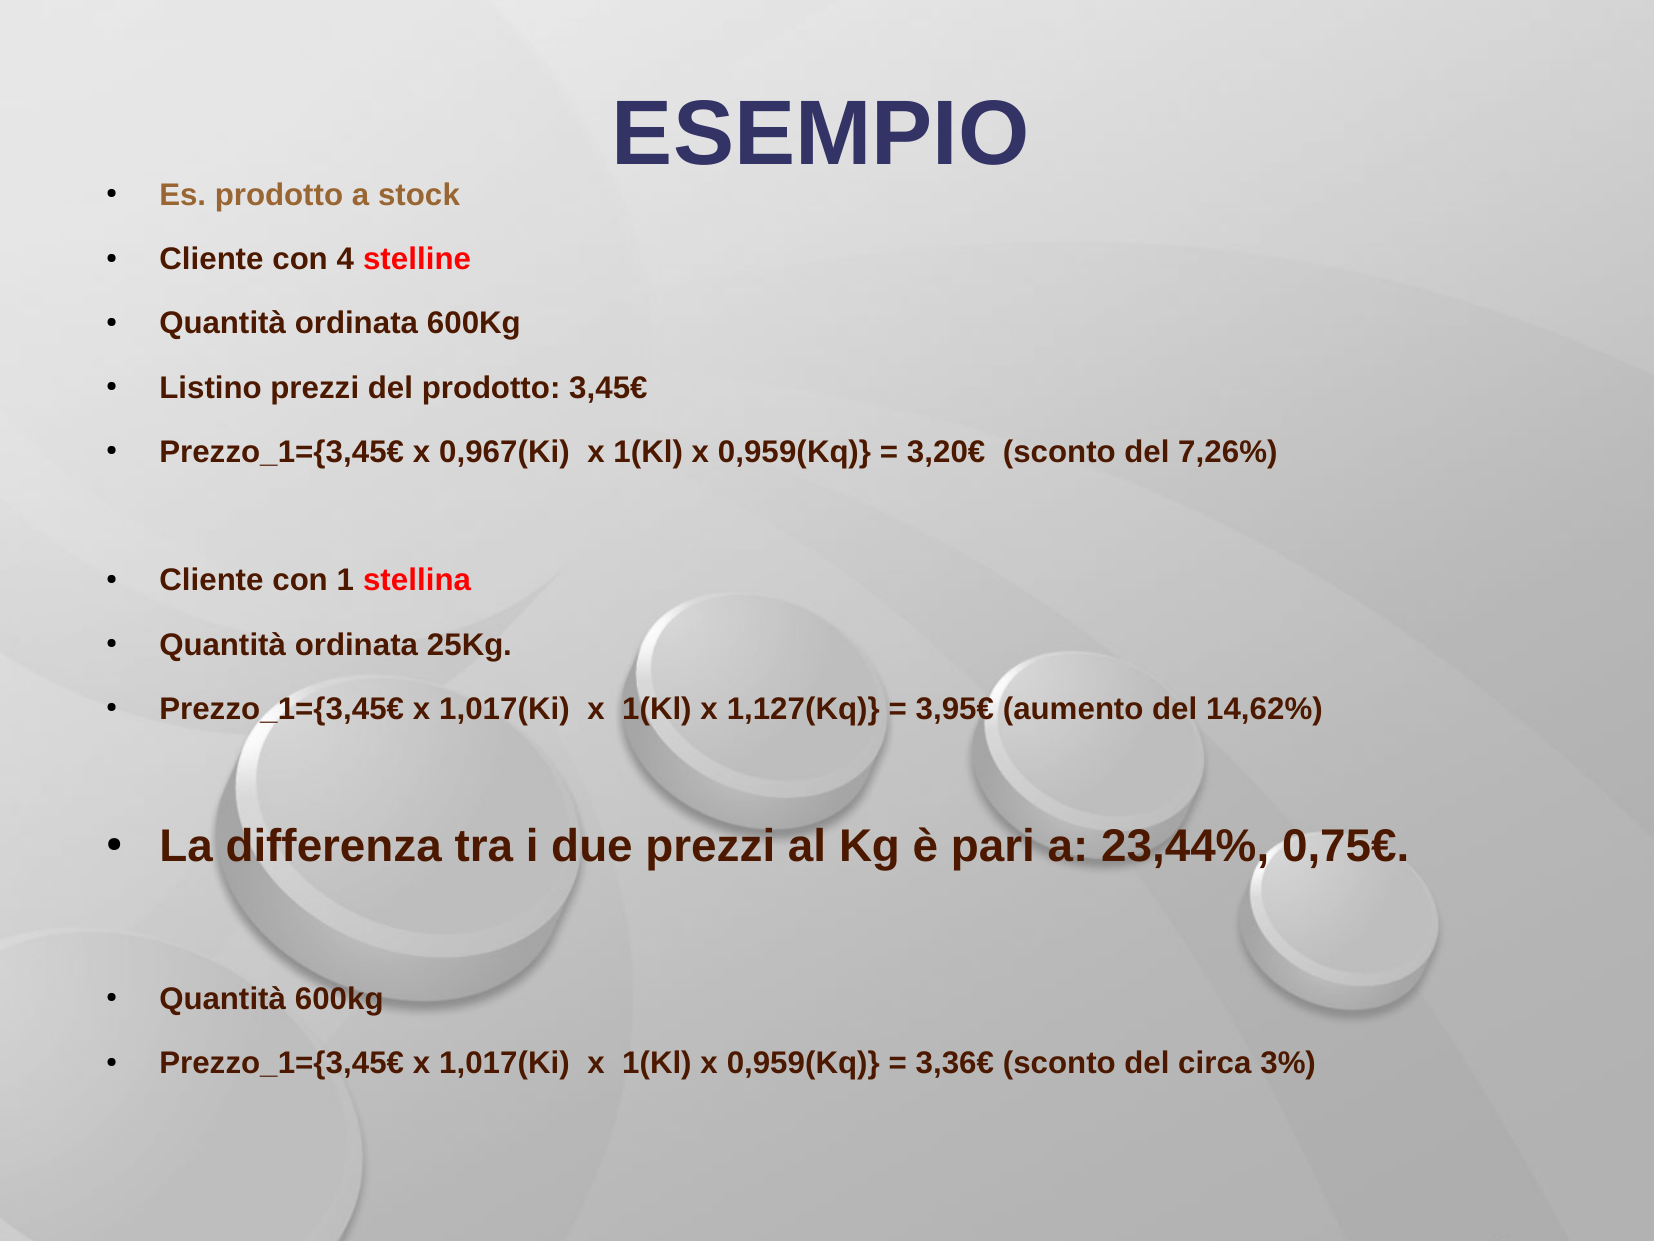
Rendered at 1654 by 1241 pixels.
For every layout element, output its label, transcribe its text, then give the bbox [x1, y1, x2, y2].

title ESEMPIO [76, 29, 1565, 237]
picture [0, 0, 1654, 1241]
list Es. prodotto a stock Cliente con 4 stelline Quantità ordinata 600Kg Listino prezzi del prodotto: 3,45€ Prezzo_1={3,45€ x 0,967(Ki) x 1(Kl) x 0,959(Kq)} = 3,20€ (sconto del 7,26%) Cliente con 1 stellina Quantità ordinata 25Kg. Prezzo_1={3,45€ x 1,017(Ki) x 1(Kl) x 1,127(Kq)} = 3,95€ (aumento del 14,62%) La differenza tra i due prezzi al Kg è pari a: 23,44%, 0,75€. Quantità 600kg Prezzo_1={3,45€ x 1,017(Ki) x 1(Kl) x 0,959(Kq)} = 3,36€ (sconto del circa 3%) [88, 177, 1536, 1098]
